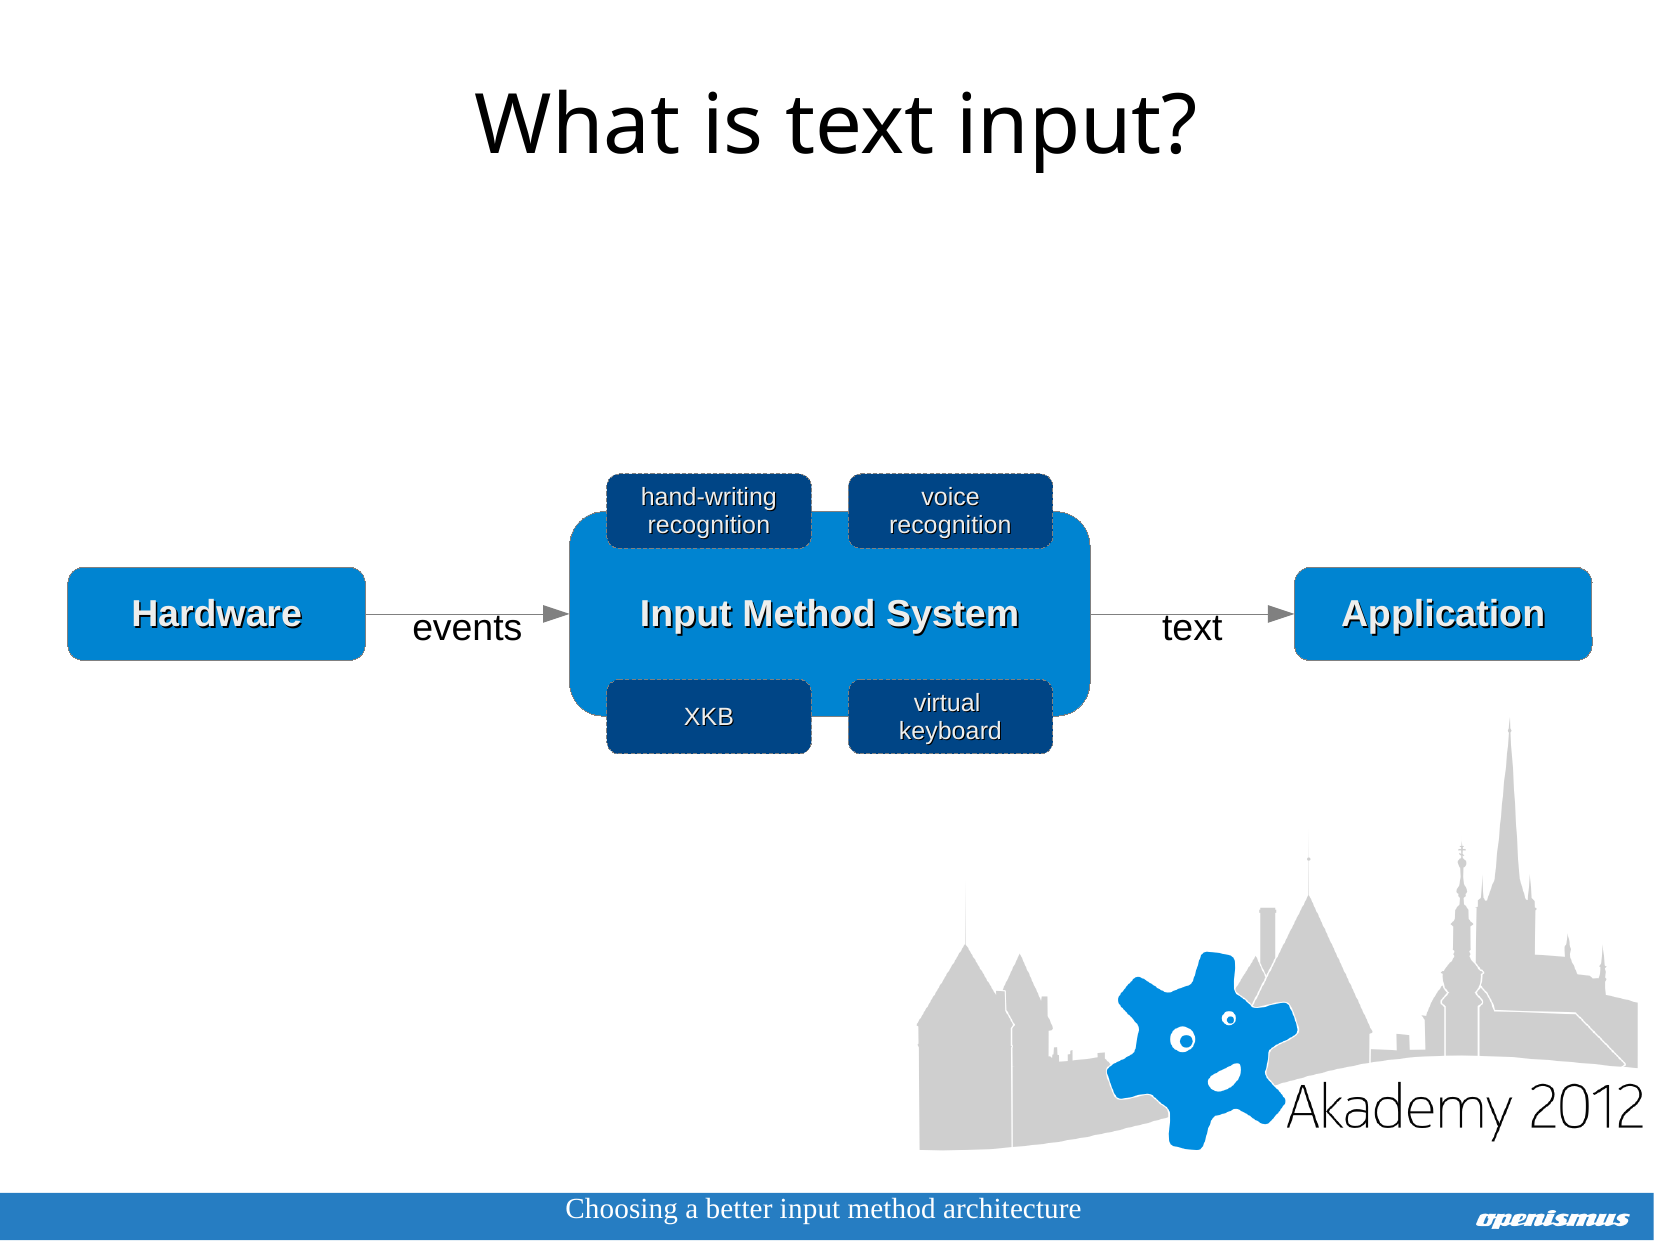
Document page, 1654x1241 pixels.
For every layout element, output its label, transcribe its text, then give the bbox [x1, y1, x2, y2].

text_box What is text input? [83, 56, 1591, 166]
picture [1476, 1210, 1630, 1229]
text_box voice recognition [848, 473, 1053, 549]
picture [900, 660, 1647, 1187]
text_box Application [1294, 567, 1593, 661]
text_box Input Method System [569, 511, 1091, 717]
text_box hand-writing recognition [606, 473, 812, 549]
text_box virtual keyboard [848, 679, 1053, 754]
text_box Hardware [67, 567, 366, 661]
text_box XKB [606, 679, 812, 754]
